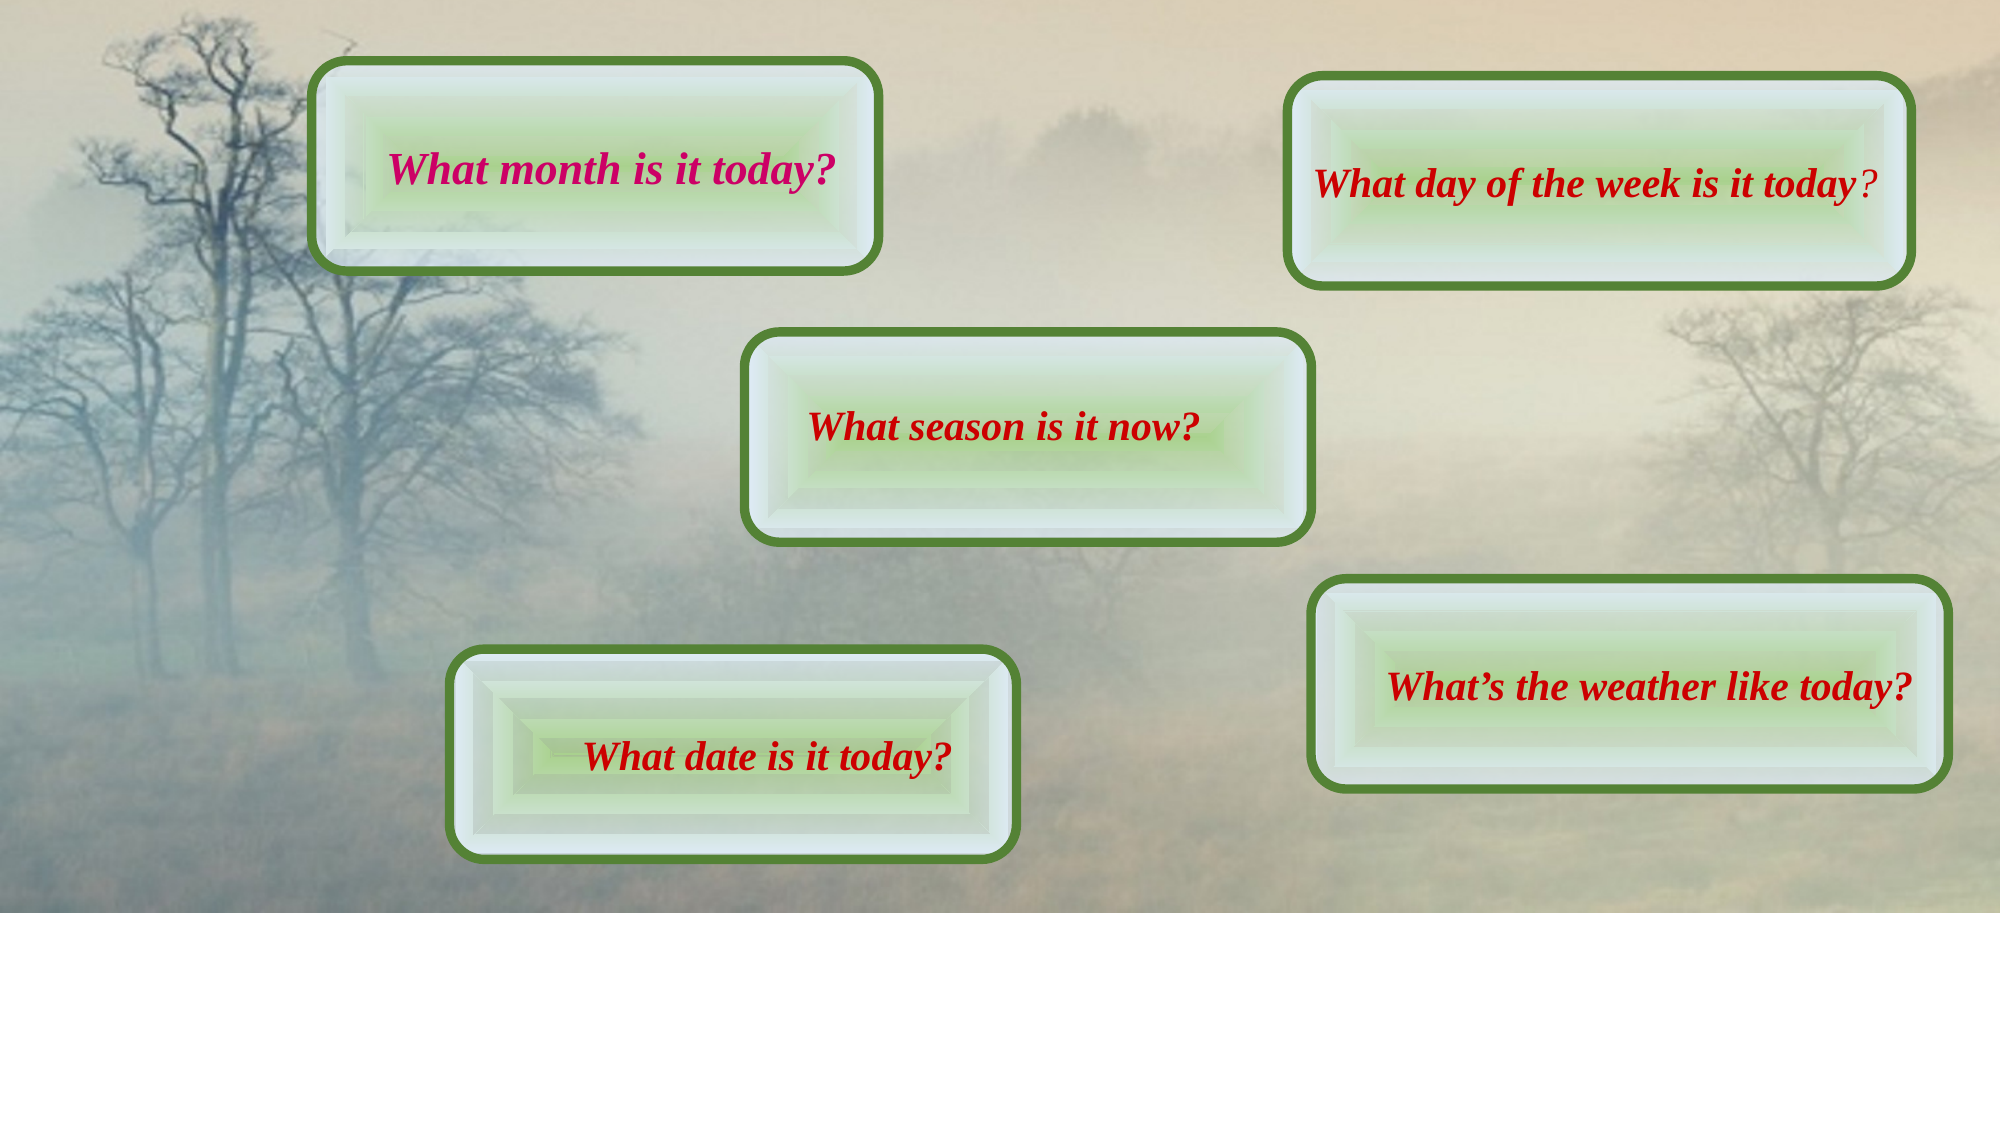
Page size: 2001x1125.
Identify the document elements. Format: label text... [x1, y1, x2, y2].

text_box What month is it today? [311, 60, 879, 272]
text_box What season is it now? [791, 391, 1216, 457]
text_box [744, 331, 1312, 543]
text_box What day of the week is it today? [1287, 75, 1912, 287]
text_box What date is it today? [449, 649, 1017, 860]
text_box What’s the weather like today? [1310, 578, 1949, 790]
picture [0, 0, 2000, 913]
